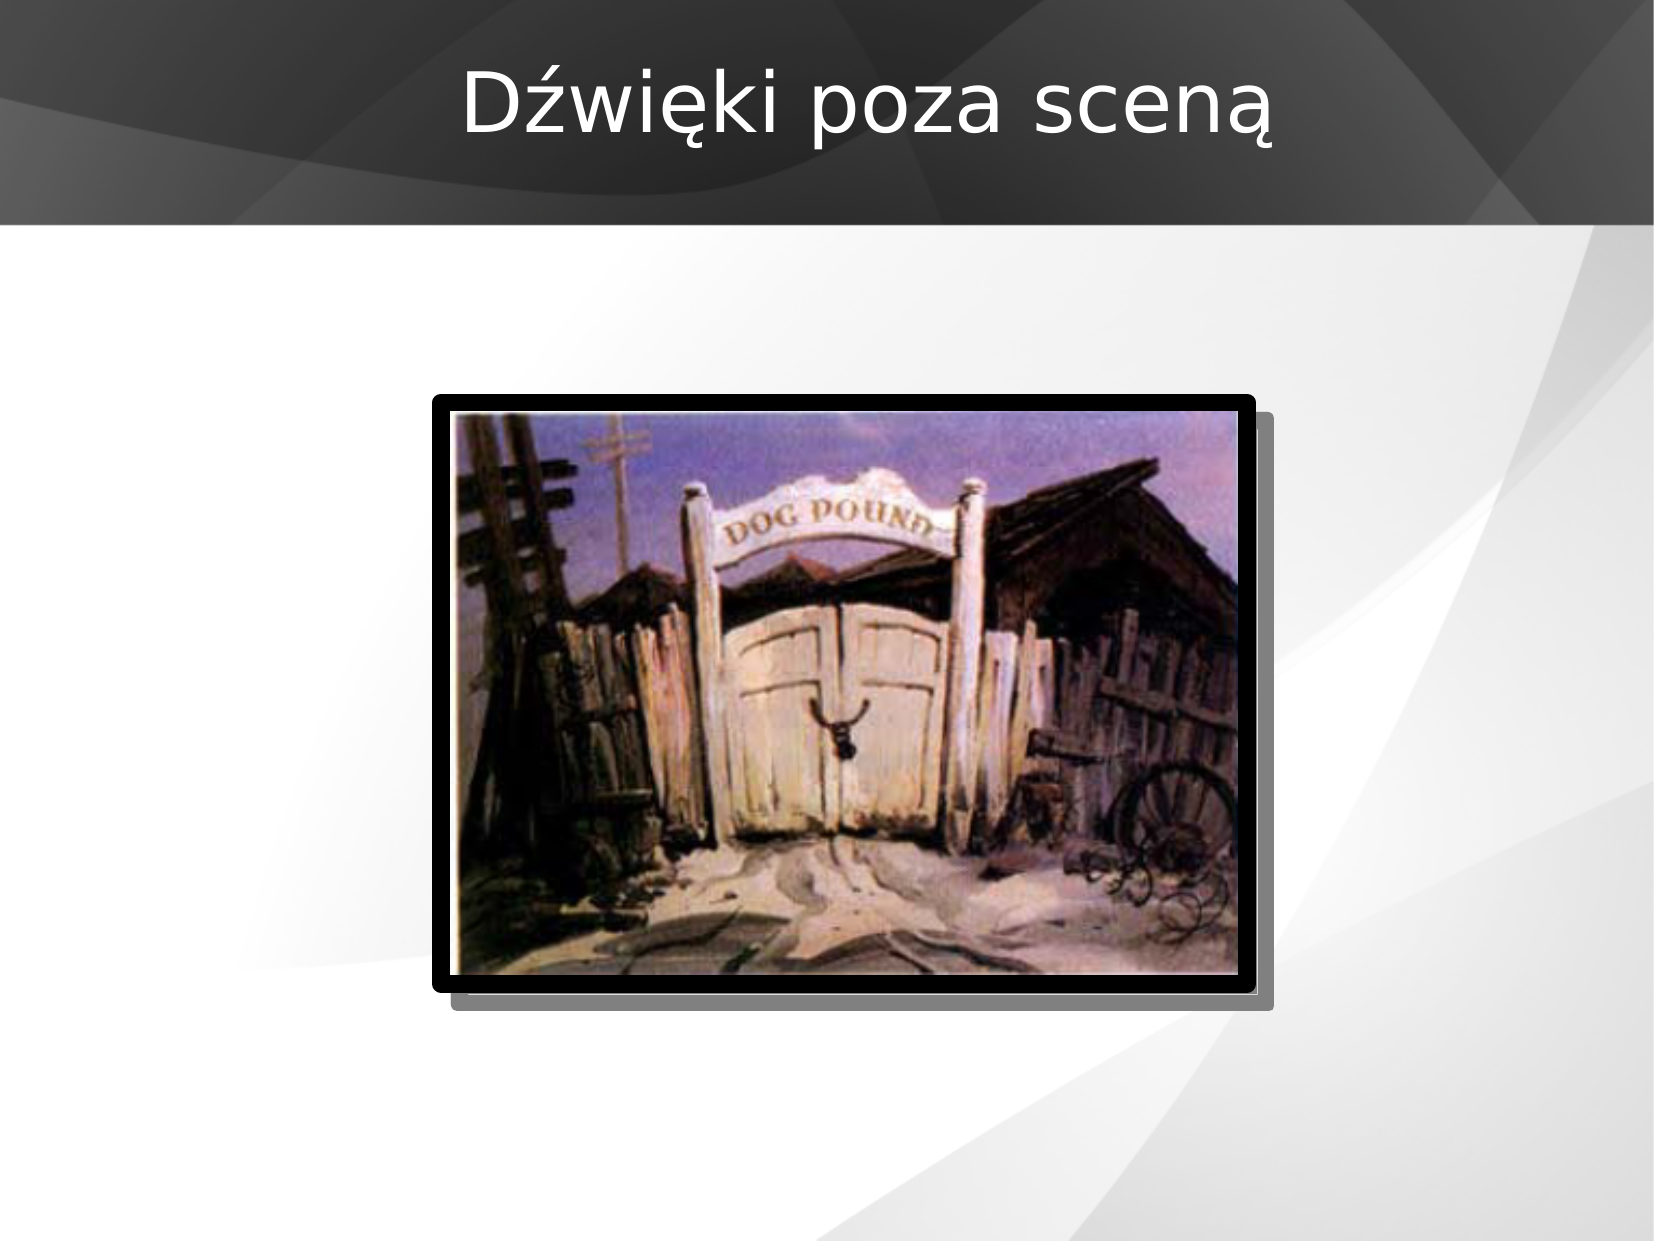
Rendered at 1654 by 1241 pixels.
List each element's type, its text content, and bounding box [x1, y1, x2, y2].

picture [0, 0, 1654, 1241]
title Dźwięki poza sceną [124, 0, 1613, 208]
